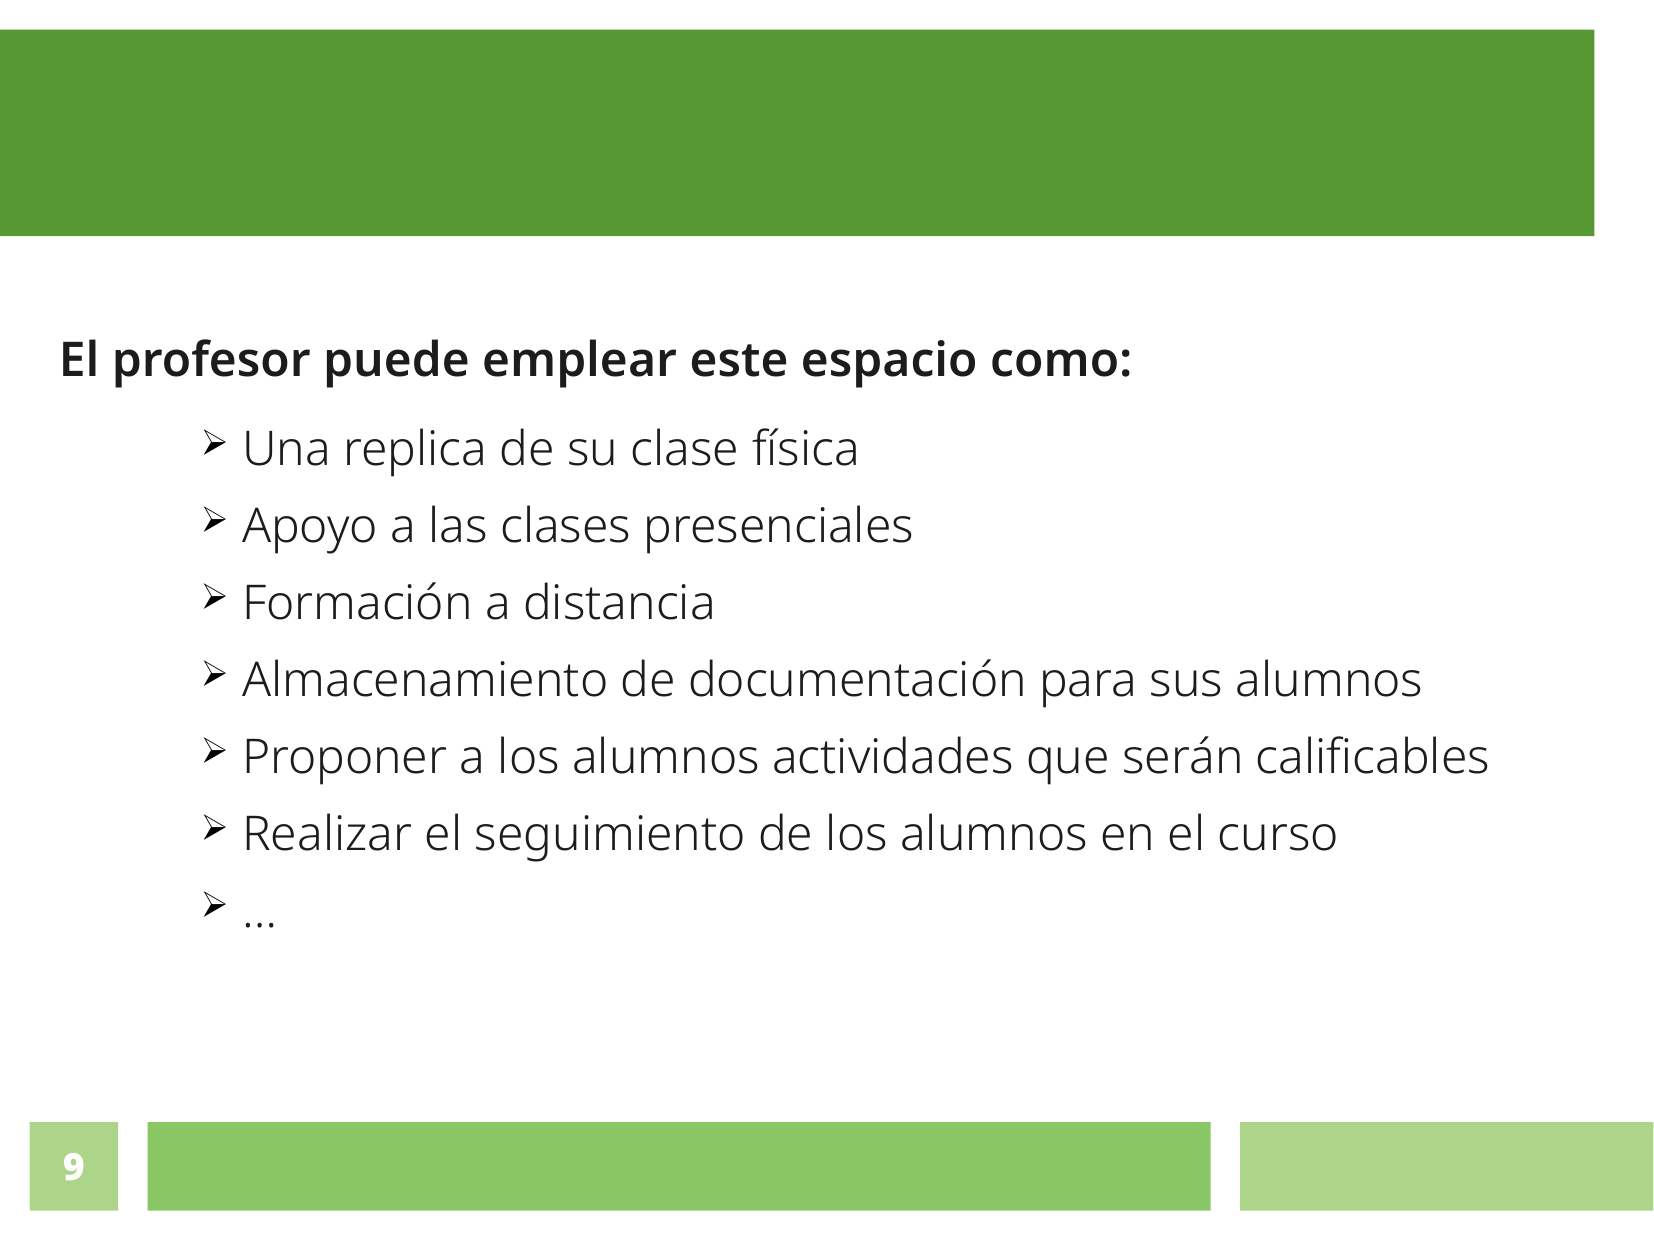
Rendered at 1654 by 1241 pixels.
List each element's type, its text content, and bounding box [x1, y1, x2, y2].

list El profesor puede emplear este espacio como: Una replica de su clase física Apoyo a las clases presenciales Formación a distancia Almacenamiento de documentación para sus alumnos Proponer a los alumnos actividades que serán calificables Realizar el seguimiento de los alumnos en el curso … [59, 324, 1565, 1093]
